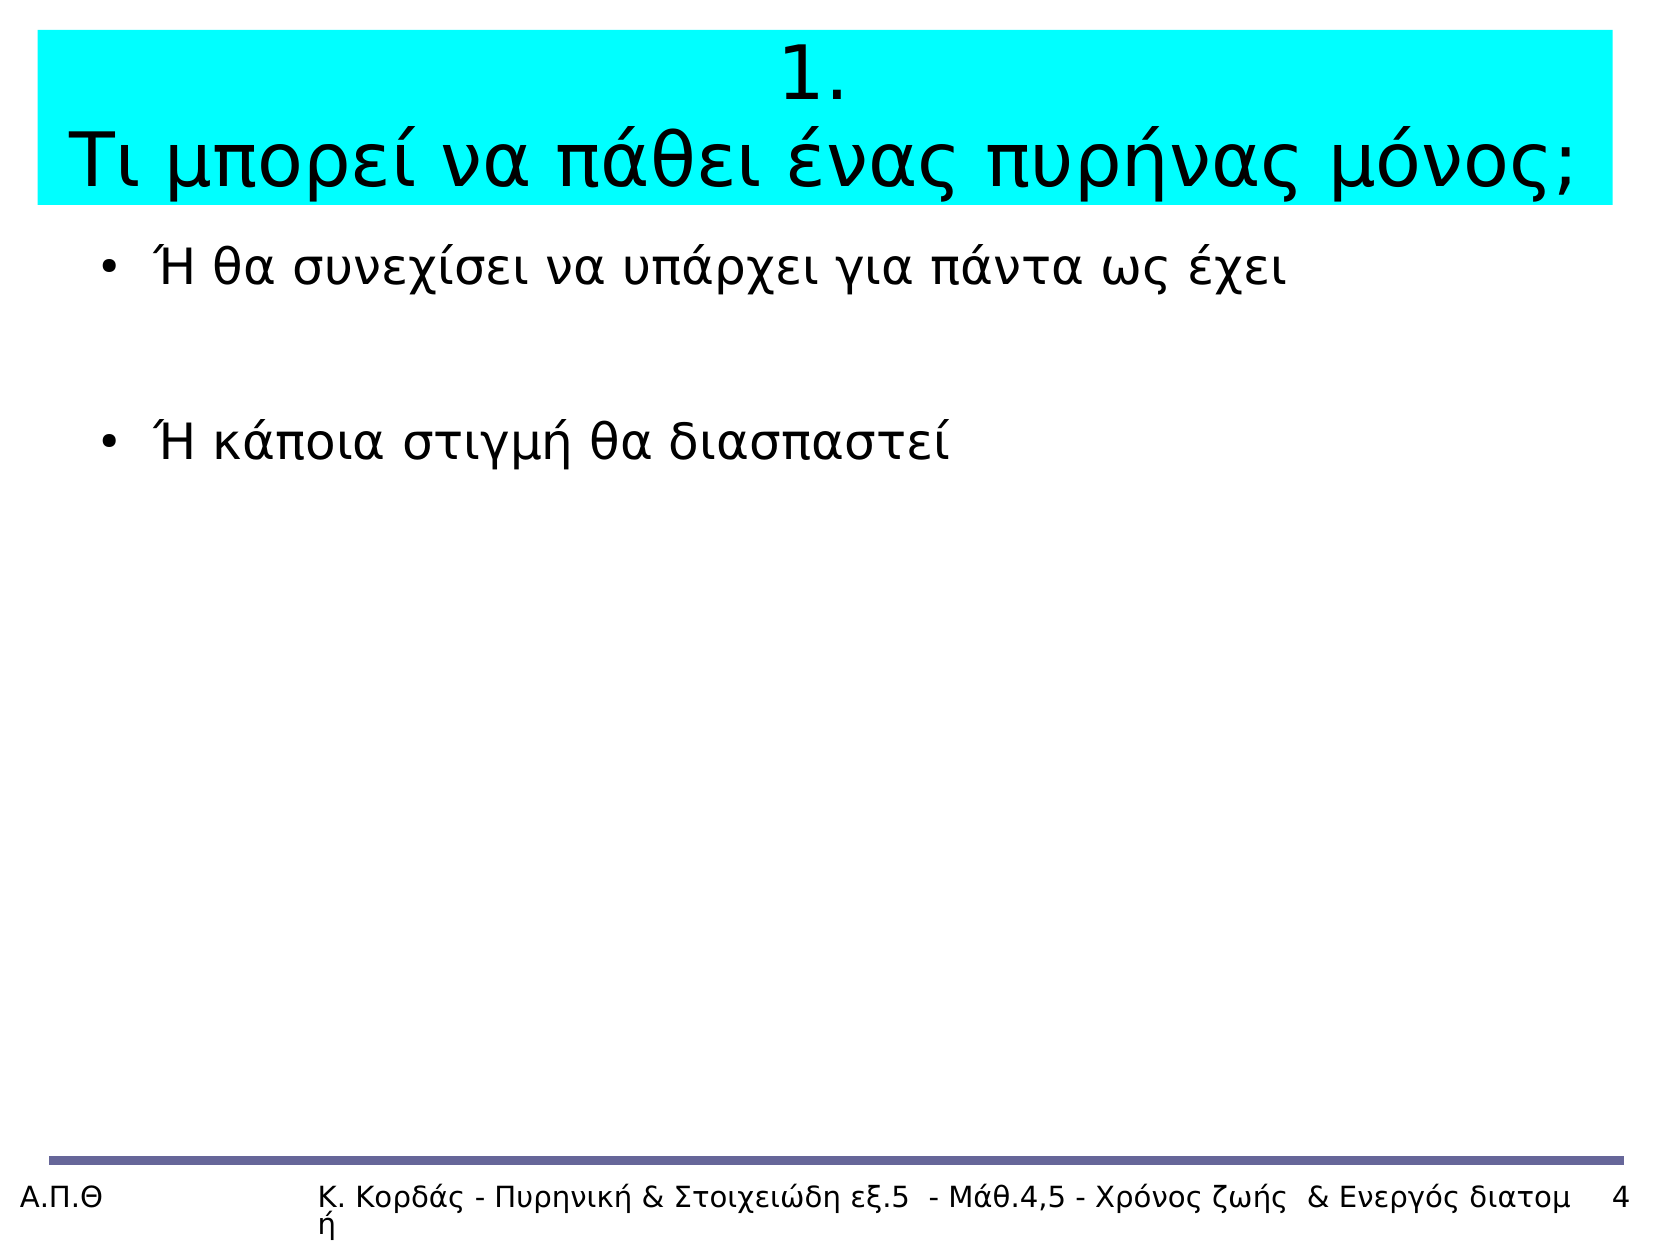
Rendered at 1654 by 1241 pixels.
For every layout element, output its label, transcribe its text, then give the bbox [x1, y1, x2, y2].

list Ή θα συνεχίσει να υπάρχει για πάντα ως έχει Ή κάποια στιγμή θα διασπαστεί [82, 150, 1571, 1127]
title 1. Τι μπορεί να πάθει ένας πυρήνας μόνος; [37, 29, 1613, 205]
